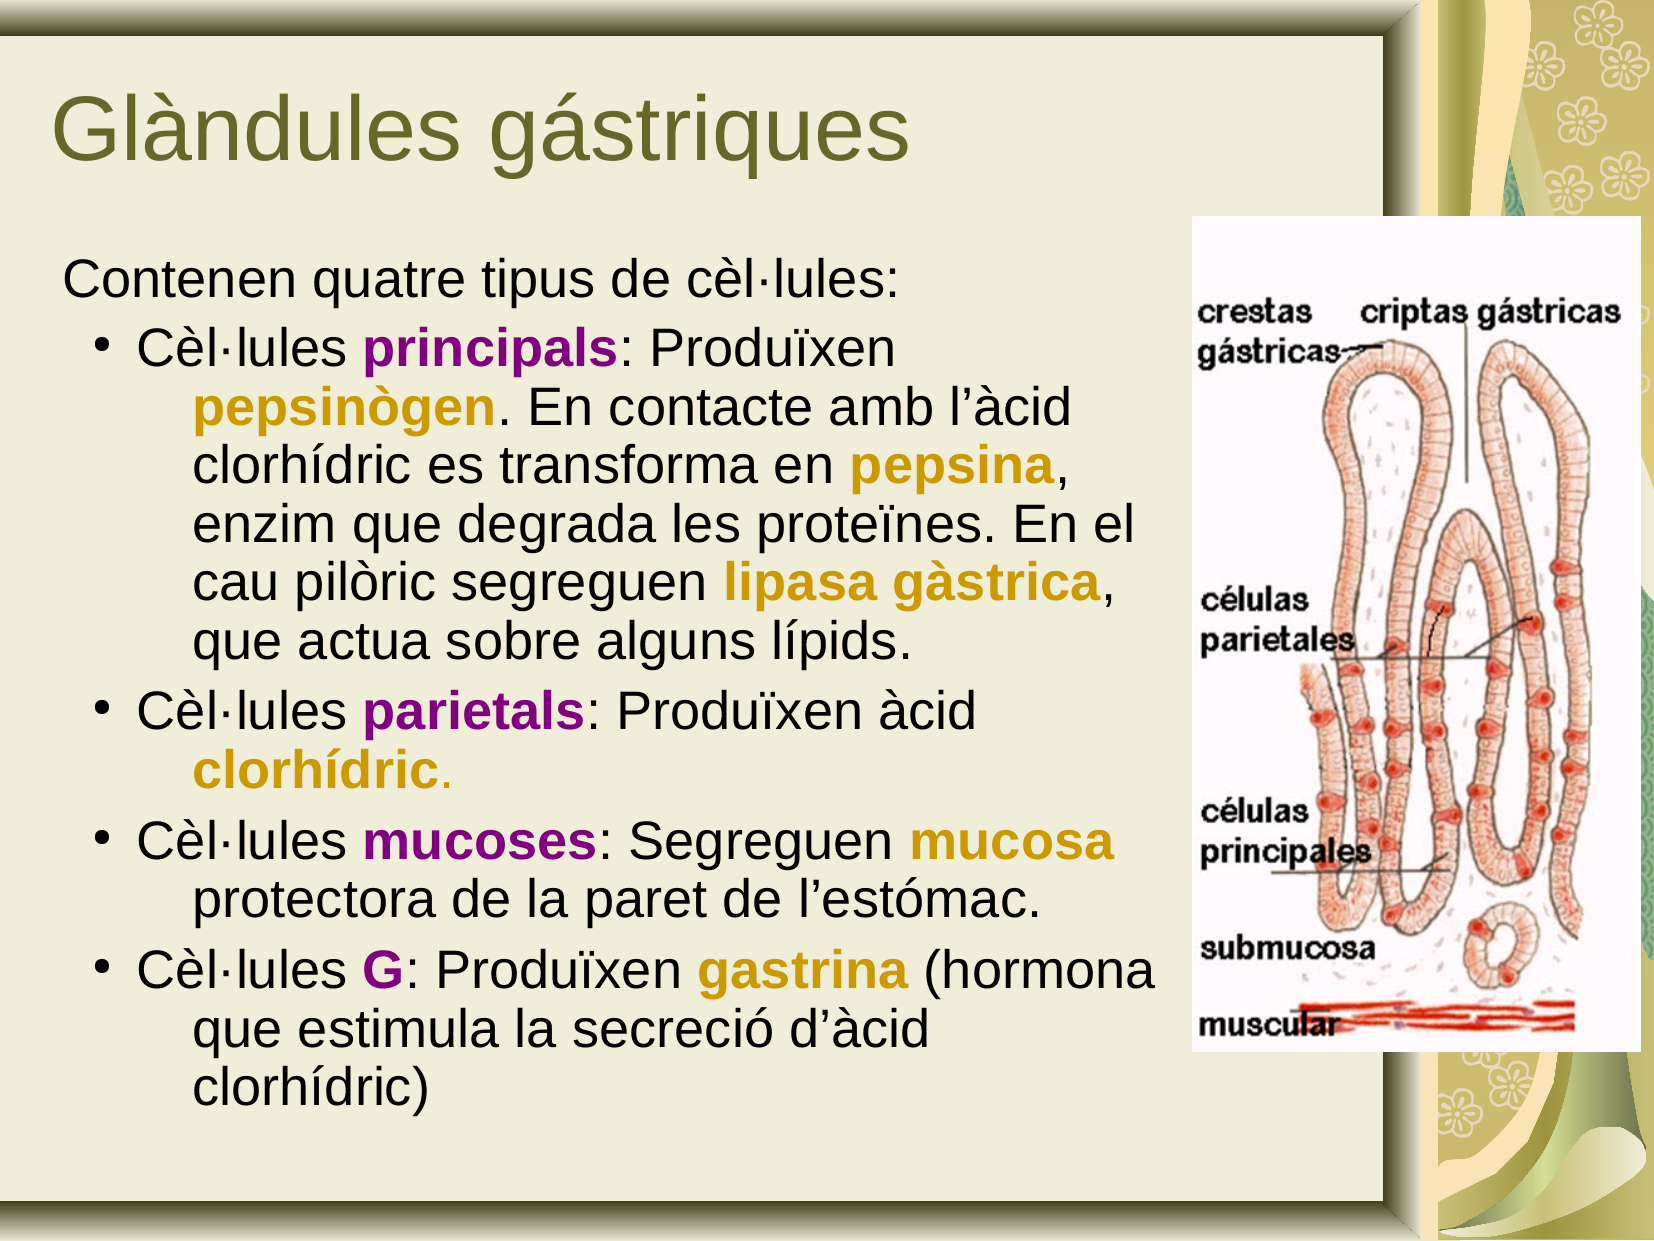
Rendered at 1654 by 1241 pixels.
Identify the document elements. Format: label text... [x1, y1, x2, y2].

text_box Contenen quatre tipus de cèl·lules: Cèl·lules principals: Produïxen pepsinògen. En contacte amb l’àcid clorhídric es transforma en pepsina, enzim que degrada les proteïnes. En el cau pilòric segreguen lipasa gàstrica, que actua sobre alguns lípids. Cèl·lules parietals: Produïxen àcid clorhídric. Cèl·lules mucoses: Segreguen mucosa protectora de la paret de l’estómac. Cèl·lules G: Produïxen gastrina (hormona que estimula la secreció d’àcid clorhídric) [47, 248, 1182, 1048]
picture [1192, 156, 1654, 1052]
text_box Glàndules gástriques [35, 41, 1485, 207]
